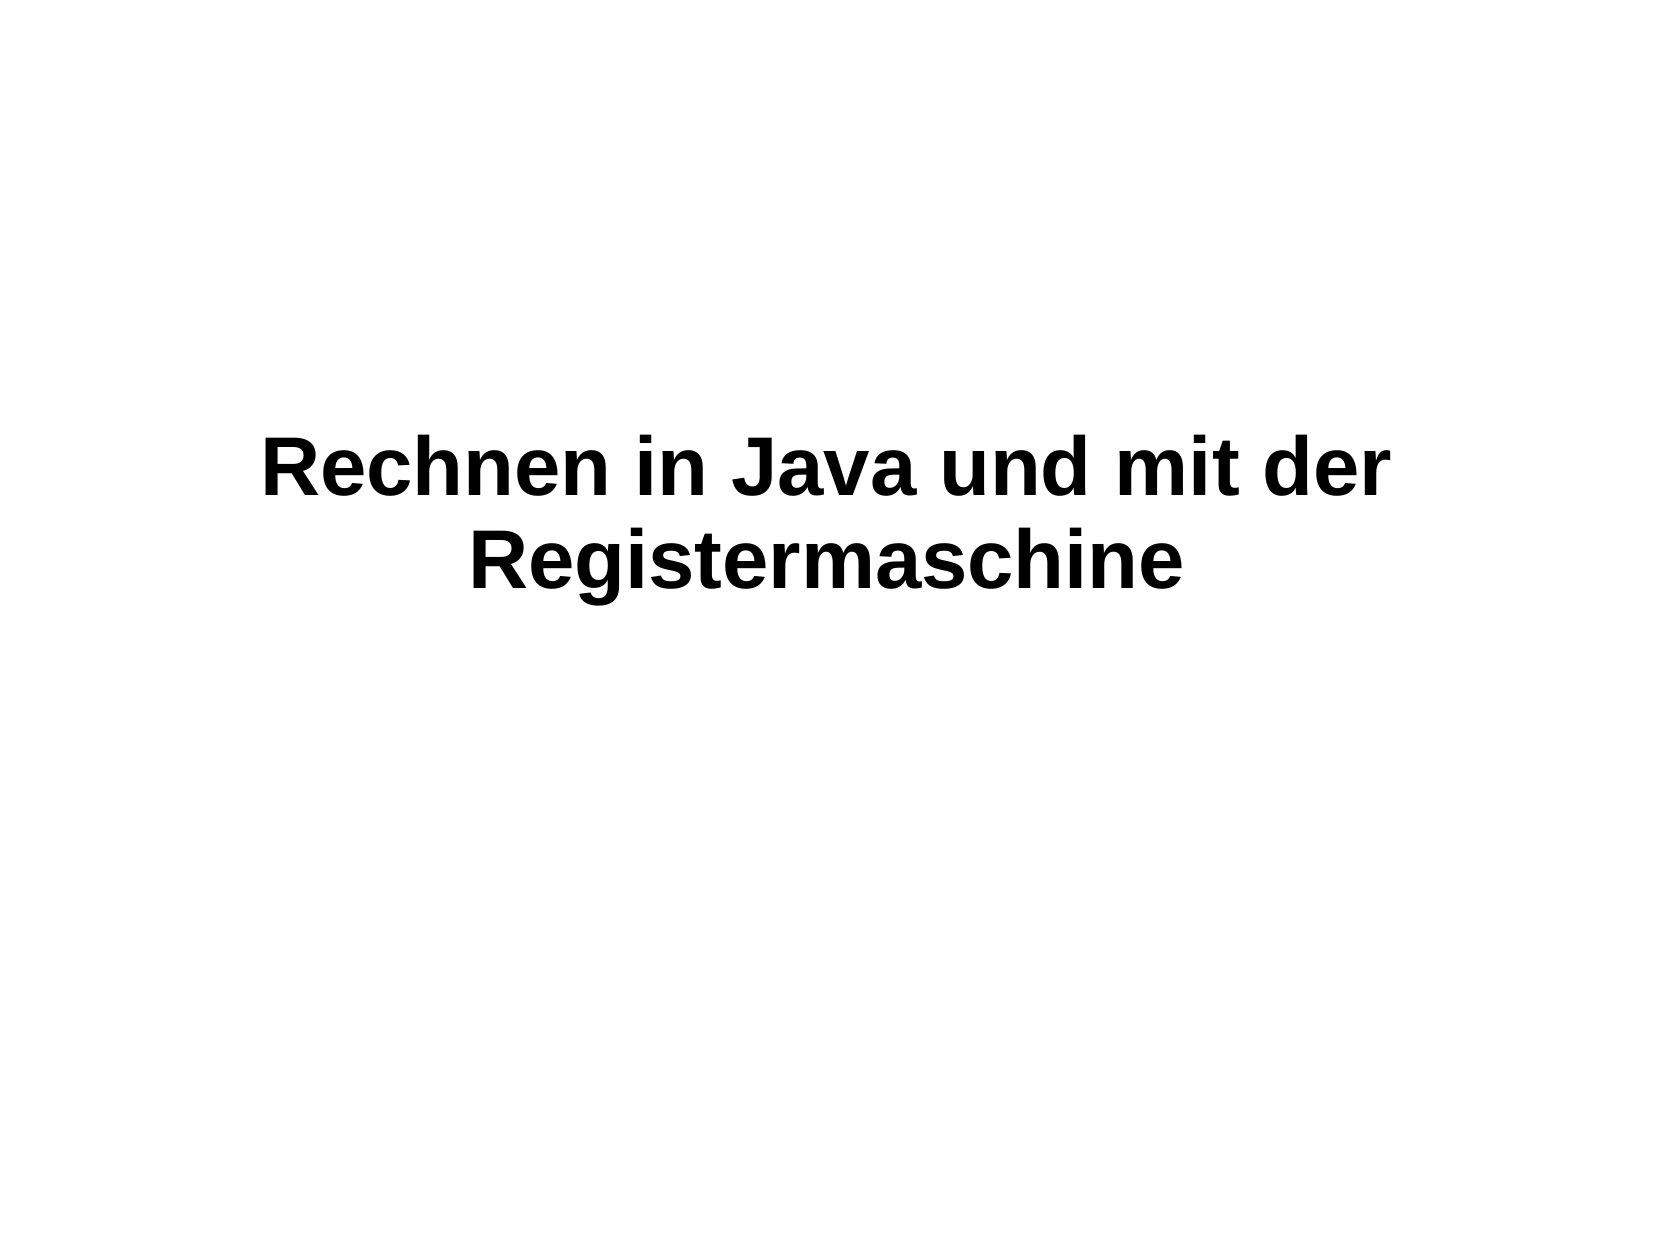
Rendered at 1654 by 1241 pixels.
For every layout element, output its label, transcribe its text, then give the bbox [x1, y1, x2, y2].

title Rechnen in Java und mit der Registermaschine [82, 417, 1571, 610]
